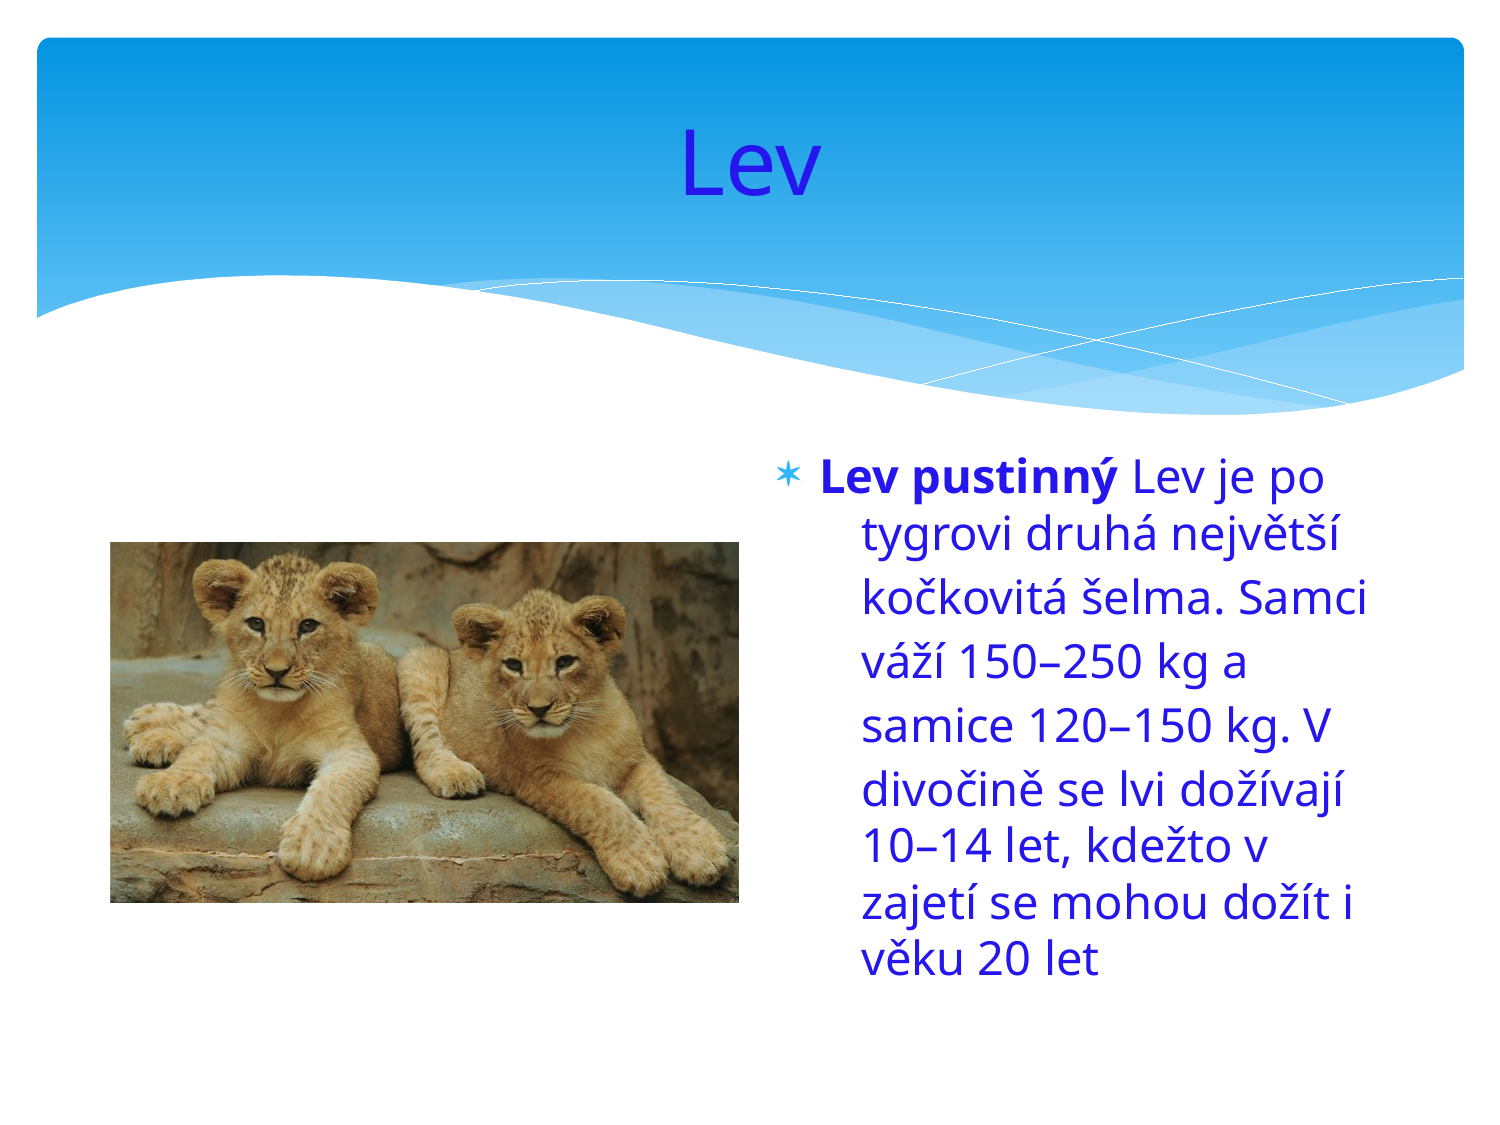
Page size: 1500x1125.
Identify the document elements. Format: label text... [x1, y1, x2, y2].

picture [110, 542, 739, 903]
list Lev pustinný Lev je po tygrovi druhá největší kočkovitá šelma. Samci váží 150–250 kg a samice 120–150 kg. V divočině se lvi dožívají 10–14 let, kdežto v zajetí se mohou dožít i věku 20 let [761, 439, 1389, 1006]
title Lev [75, 55, 1426, 262]
